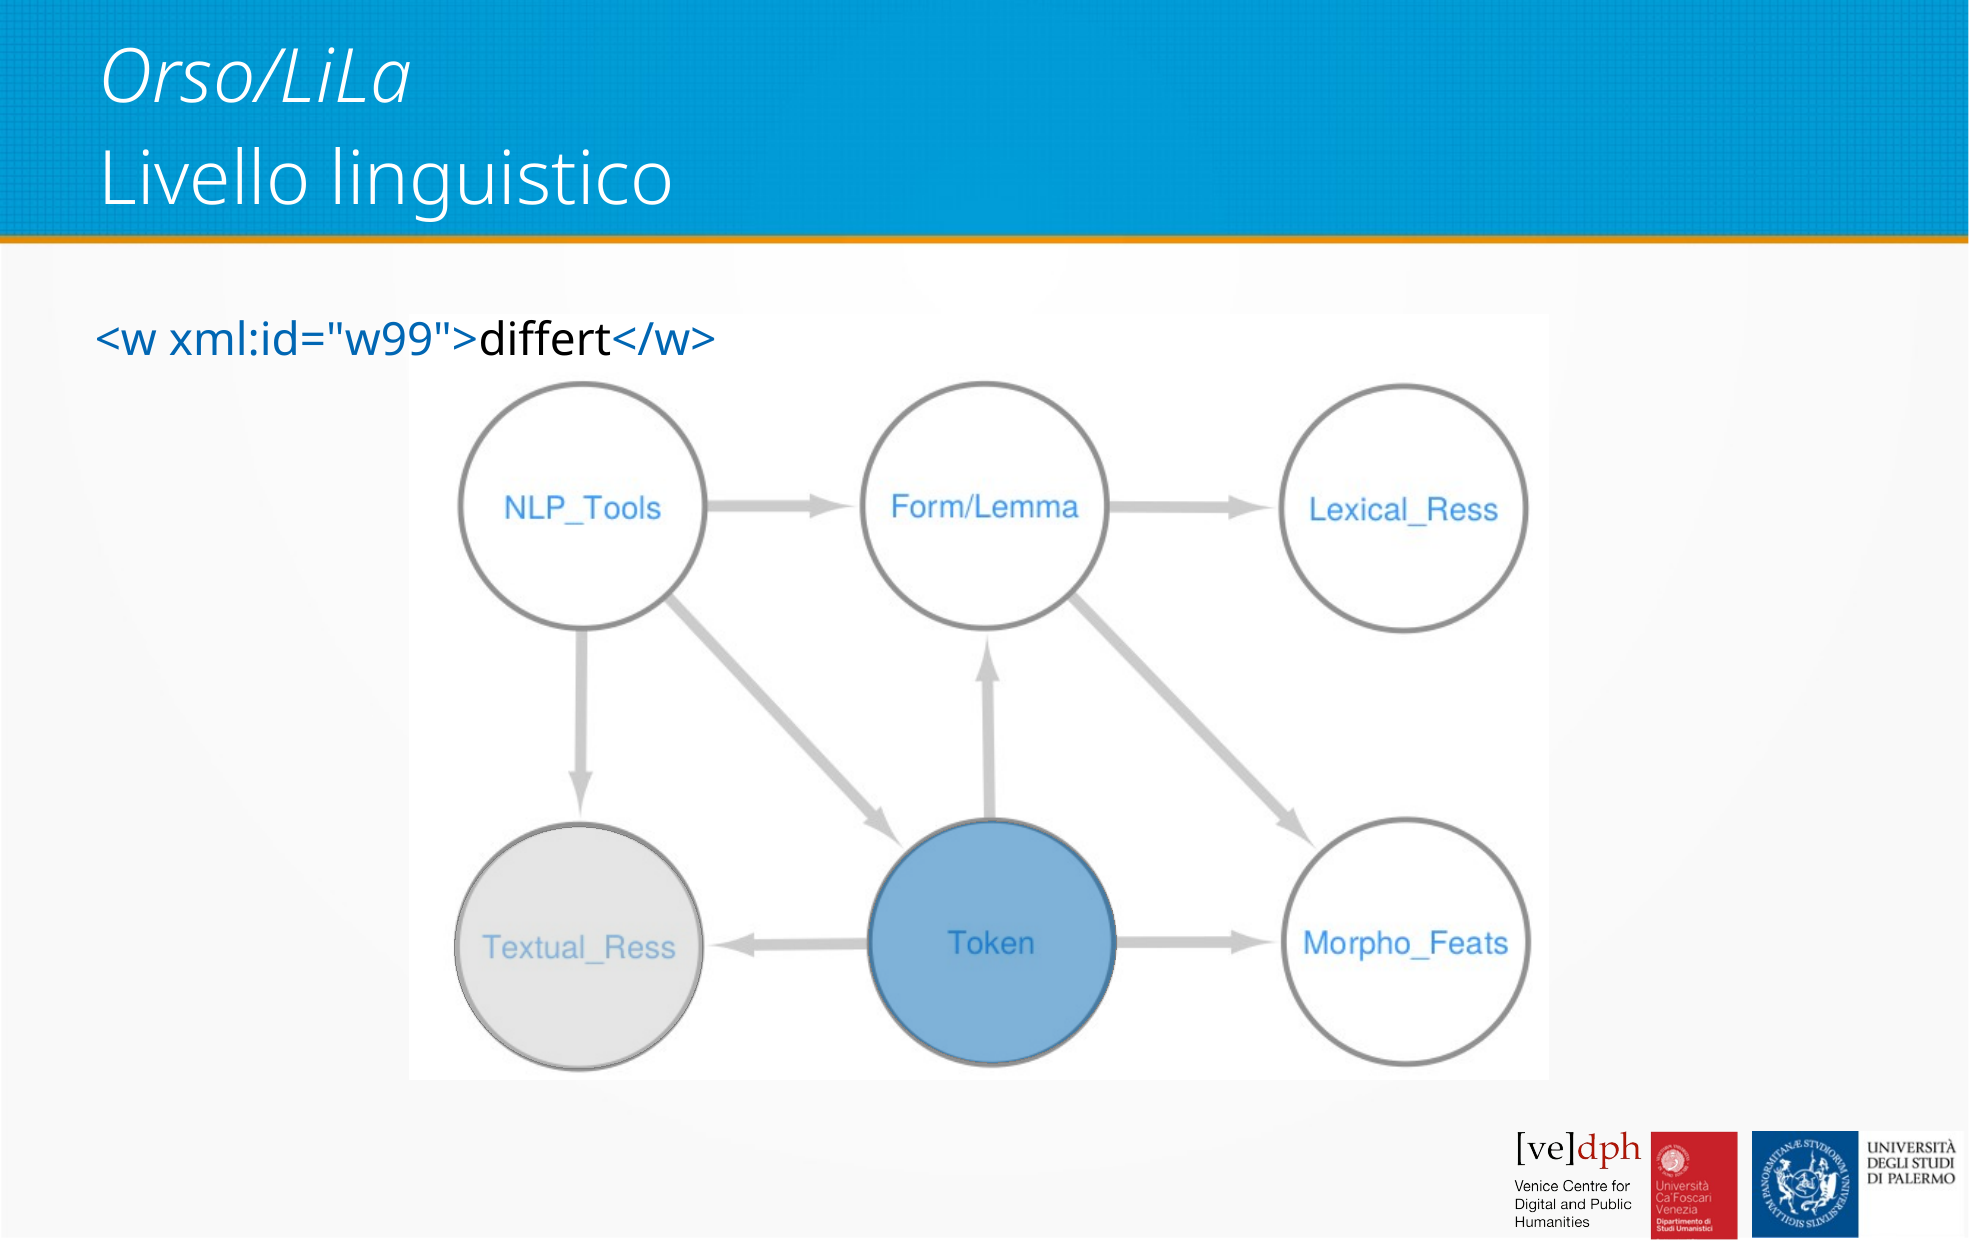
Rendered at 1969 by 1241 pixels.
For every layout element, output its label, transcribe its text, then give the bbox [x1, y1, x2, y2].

picture [0, 233, 1969, 1241]
text_box <w xml:id="w99">differt</w> [88, 305, 1393, 371]
title Orso/LiLa Livello linguistico [98, 19, 1870, 227]
text_box [868, 820, 1117, 1064]
text_box [454, 826, 703, 1069]
